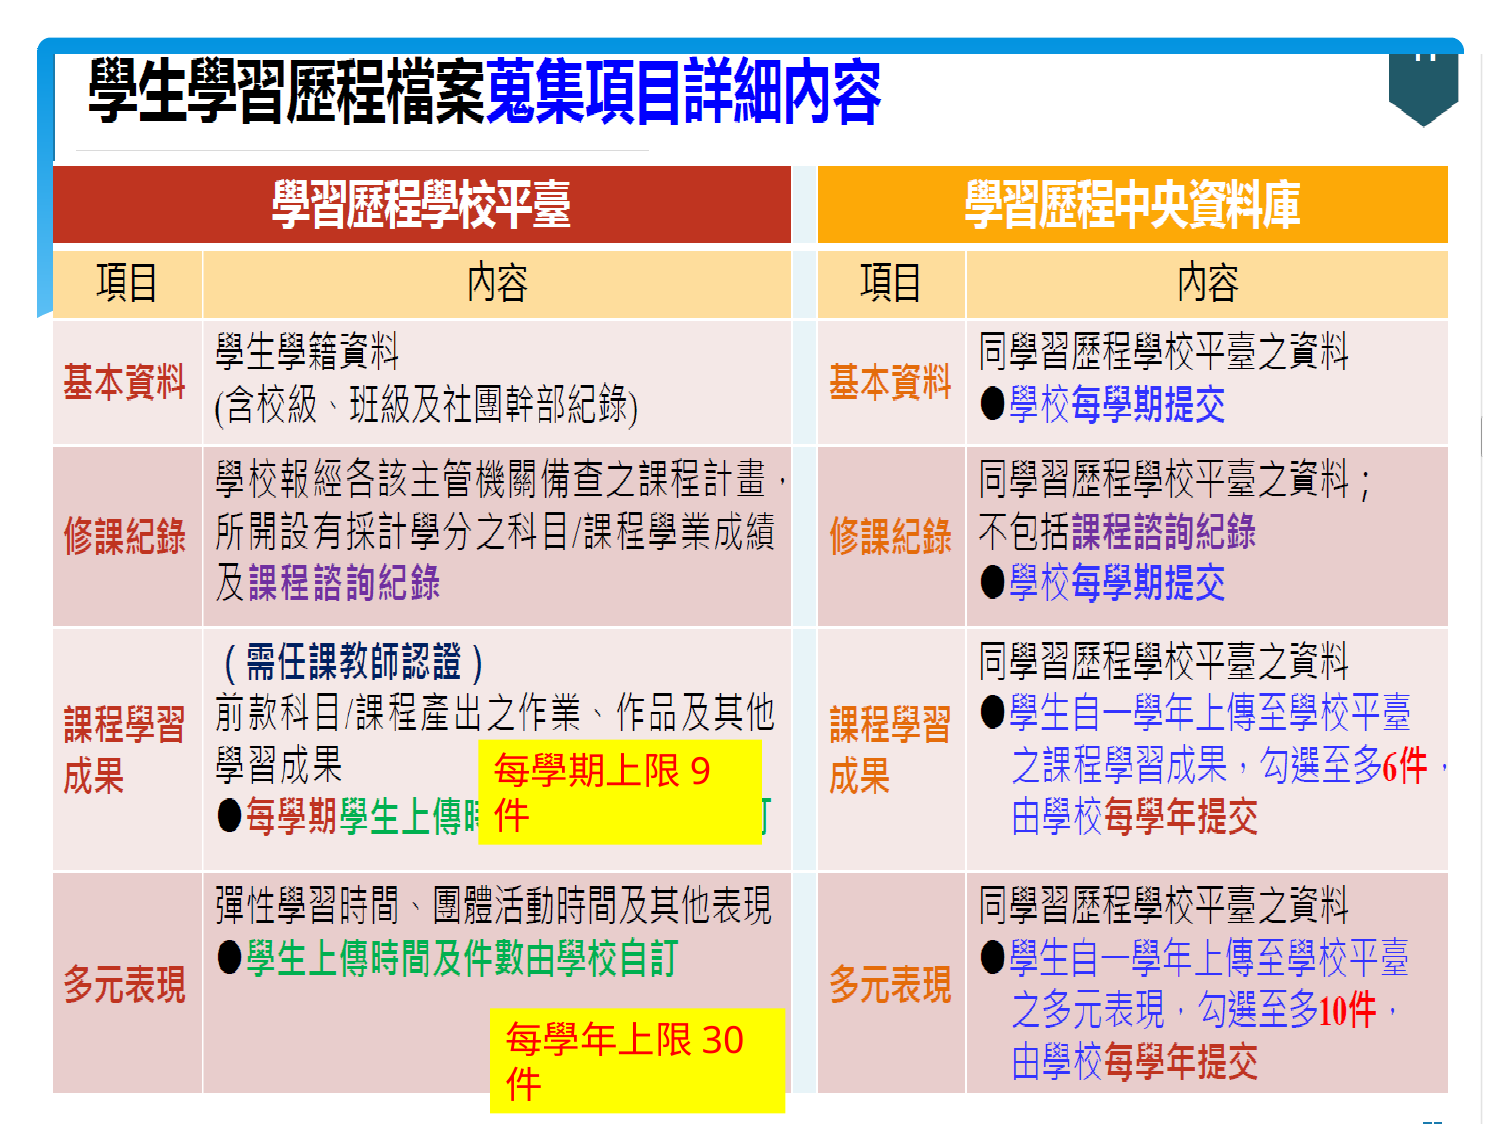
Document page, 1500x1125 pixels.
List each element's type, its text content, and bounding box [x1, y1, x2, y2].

text_box 每學期上限9件 [478, 739, 762, 801]
text_box 每學年上限30件 [490, 1008, 786, 1070]
picture [53, 54, 1483, 1124]
